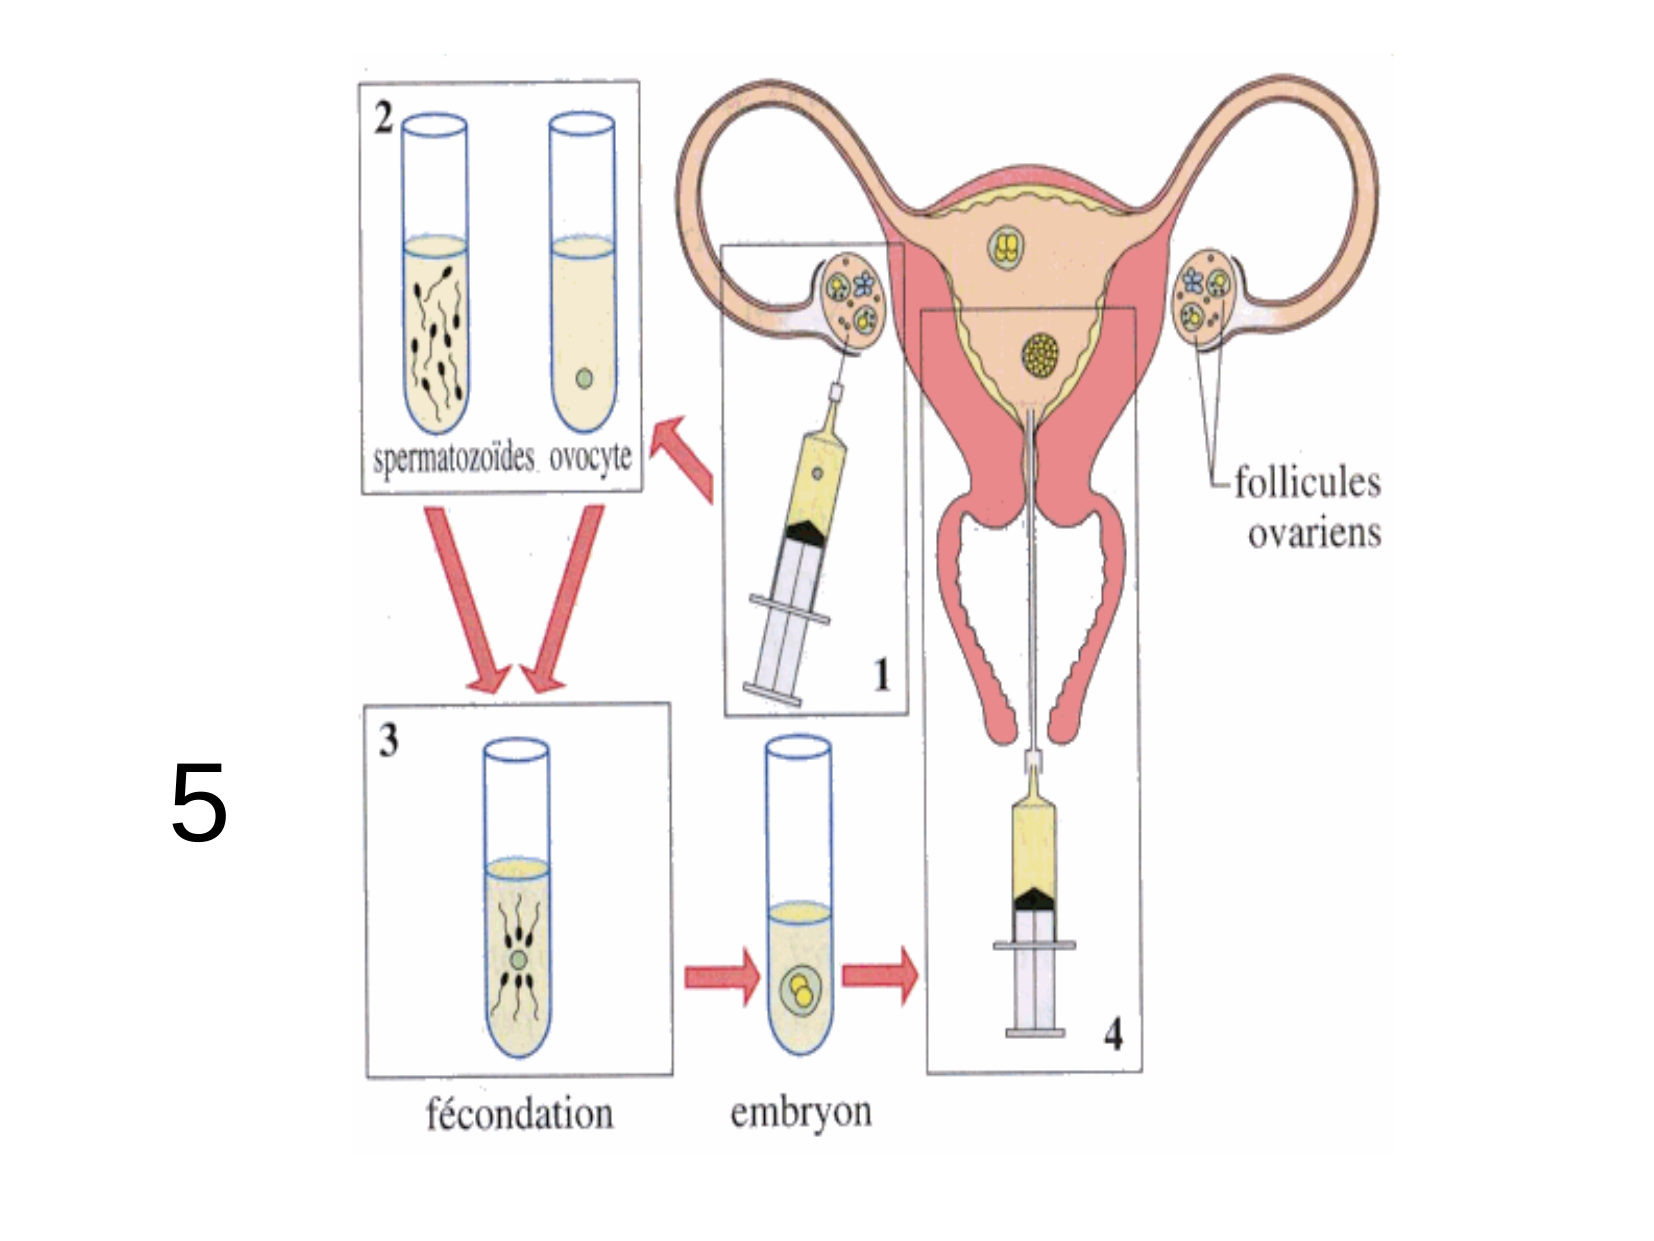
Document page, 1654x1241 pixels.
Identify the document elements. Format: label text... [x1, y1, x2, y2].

picture [351, 54, 1394, 1157]
text_box 5 [153, 732, 355, 873]
